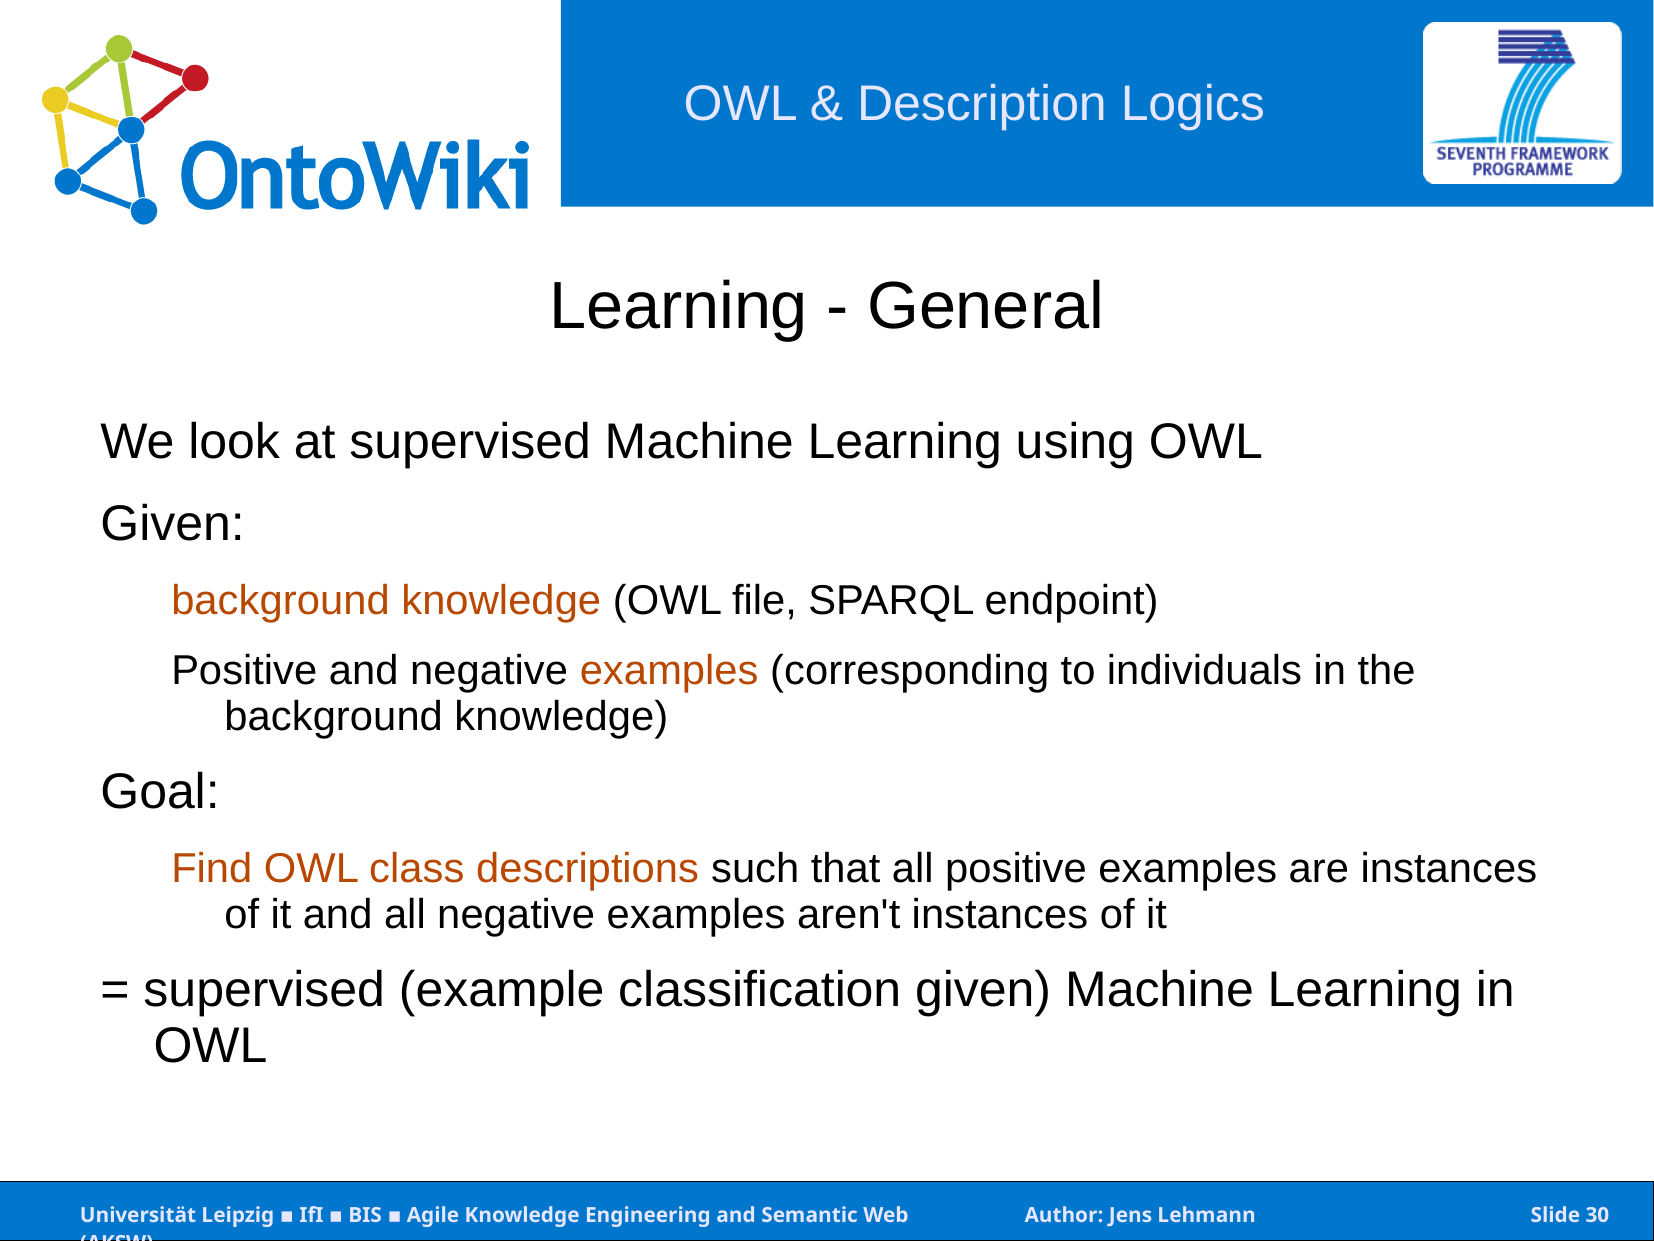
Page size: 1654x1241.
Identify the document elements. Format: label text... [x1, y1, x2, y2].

picture [41, 34, 532, 231]
title Learning - General [82, 243, 1571, 368]
picture [1423, 22, 1622, 184]
list We look at supervised Machine Learning using OWL Given: background knowledge (OWL file, SPARQL endpoint) Positive and negative examples (corresponding to individuals in the background knowledge) Goal: Find OWL class descriptions such that all positive examples are instances of it and all negative examples aren't instances of it = supervised (example classification given) Machine Learning in OWL [82, 413, 1571, 1136]
